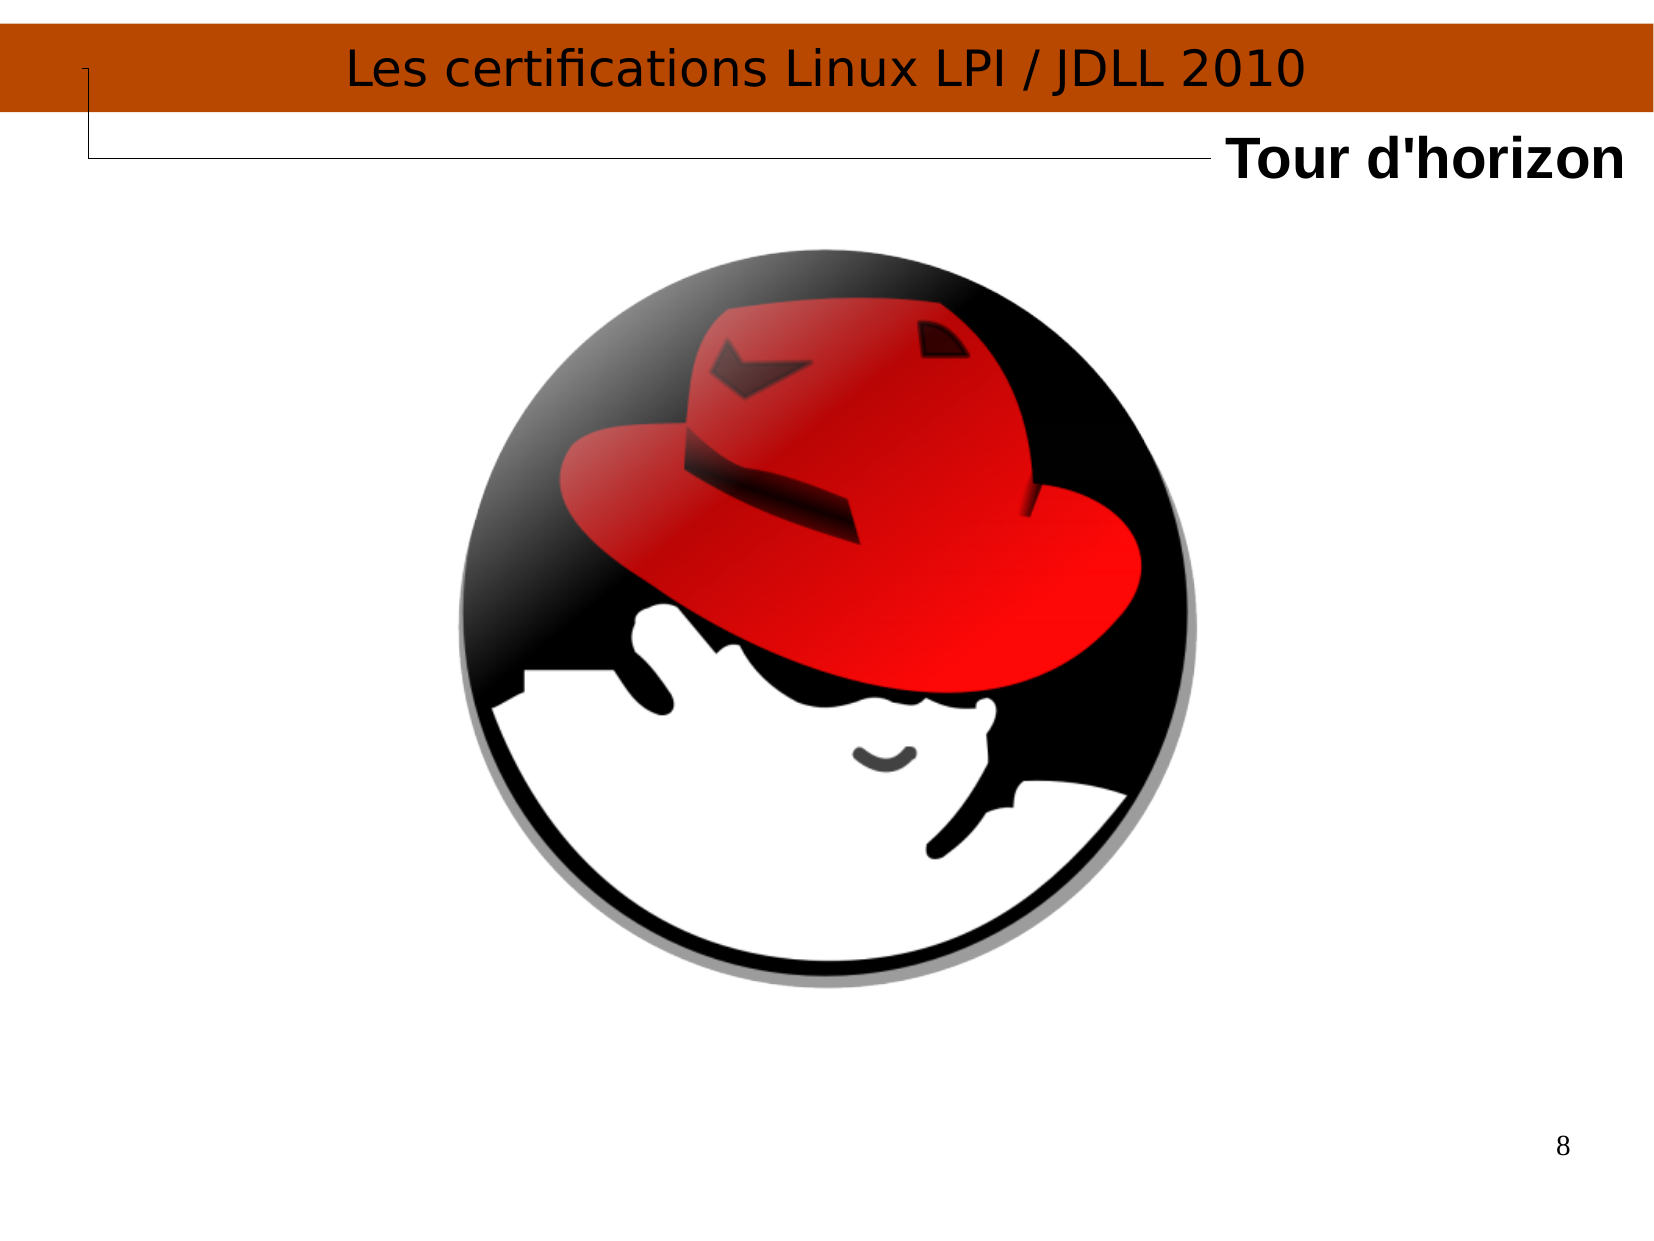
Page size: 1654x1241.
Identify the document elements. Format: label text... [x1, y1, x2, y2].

title Les certifications Linux LPI / JDLL 2010 [82, 39, 1571, 99]
picture [453, 243, 1204, 994]
text_box [0, 23, 1654, 113]
text_box Tour d'horizon [1210, 118, 1654, 198]
